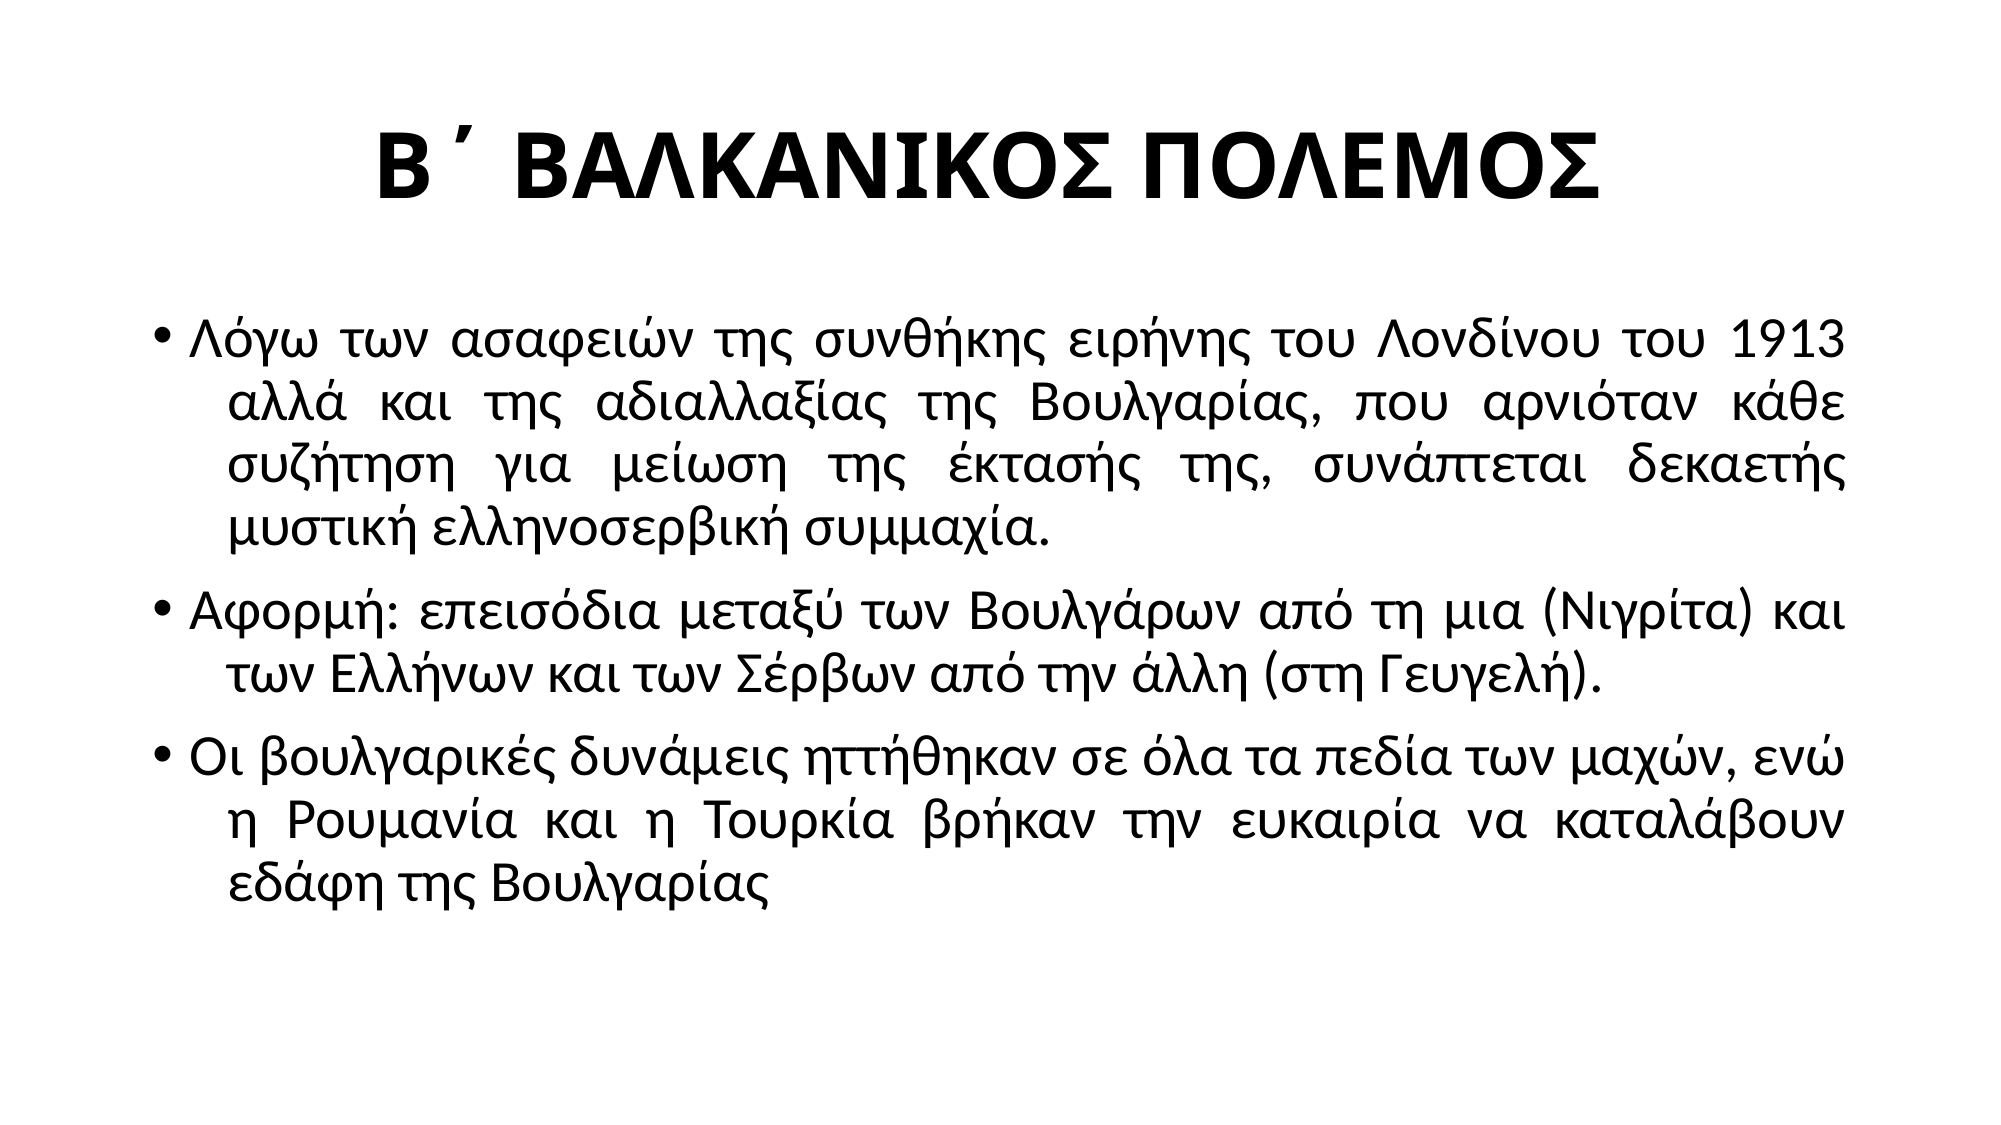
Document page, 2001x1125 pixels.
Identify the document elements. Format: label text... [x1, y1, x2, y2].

list Λόγω των ασαφειών της συνθήκης ειρήνης του Λονδίνου του 1913 αλλά και της αδιαλλαξίας της Βουλγαρίας, που αρνιόταν κάθε συζήτηση για μείωση της έκτασής της, συνάπτεται δεκαετής μυστική ελληνοσερβική συμμαχία. Αφορμή: επεισόδια μεταξύ των Βουλγάρων από τη μια (Νιγρίτα) και των Ελλήνων και των Σέρβων από την άλλη (στη Γευγελή). Οι βουλγαρικές δυνάμεις ηττήθηκαν σε όλα τα πεδία των μαχών, ενώ η Ρουμανία και η Τουρκία βρήκαν την ευκαιρία να καταλάβουν εδάφη της Βουλγαρίας [137, 299, 1863, 1014]
title Β΄ ΒΑΛΚΑΝΙΚΟΣ ΠΟΛΕΜΟΣ [137, 59, 1863, 278]
